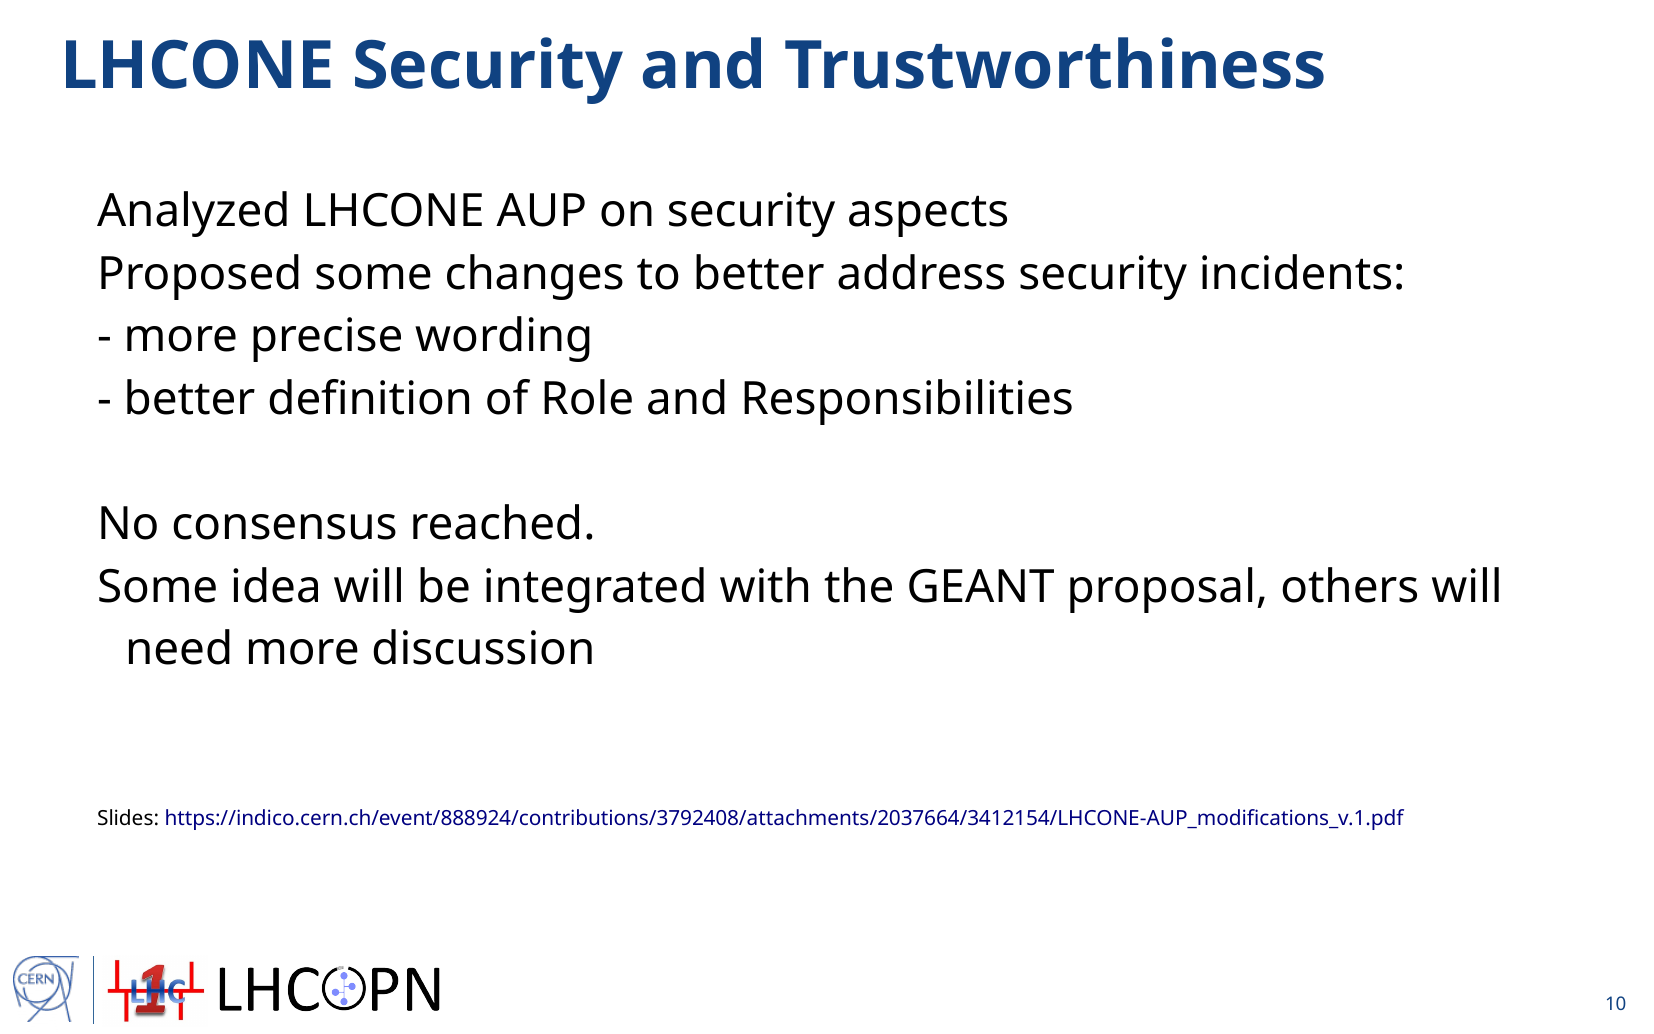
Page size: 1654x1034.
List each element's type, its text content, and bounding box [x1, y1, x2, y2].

text_box Analyzed LHCONE AUP on security aspects Proposed some changes to better address security incidents: - more precise wording - better definition of Role and Responsibilities No consensus reached. Some idea will be integrated with the GEANT proposal, others will need more discussion Slides: https://indico.cern.ch/event/888924/contributions/3792408/attachments/2037664/3412154/LHCONE-AUP_modifications_v.1.pdf [82, 170, 1578, 1034]
title LHCONE Security and Trustworthiness [60, 0, 1528, 138]
picture [13, 956, 79, 1032]
